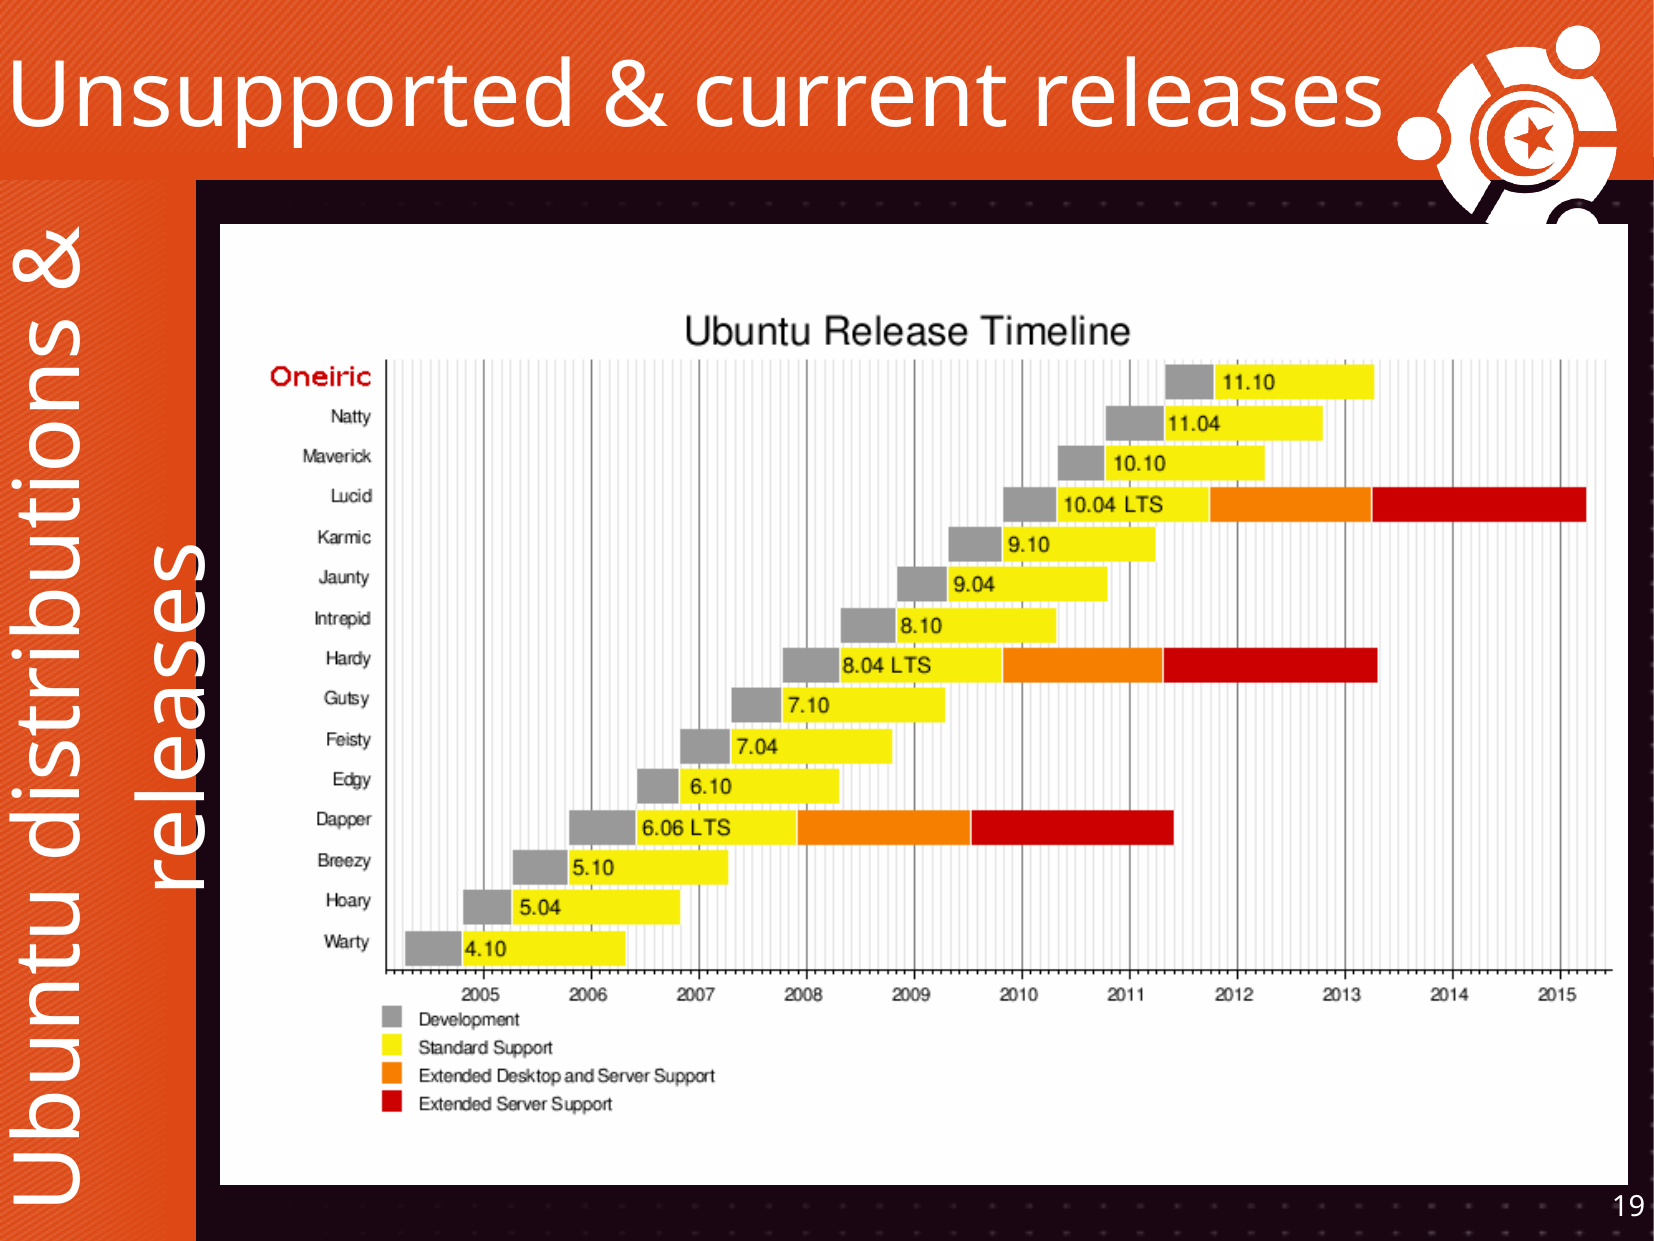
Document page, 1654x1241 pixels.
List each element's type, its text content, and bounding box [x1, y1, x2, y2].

title Unsupported & current releases [0, 2, 1394, 181]
picture [0, 0, 1654, 1241]
title Ubuntu distributions & releases [3, 210, 210, 1229]
